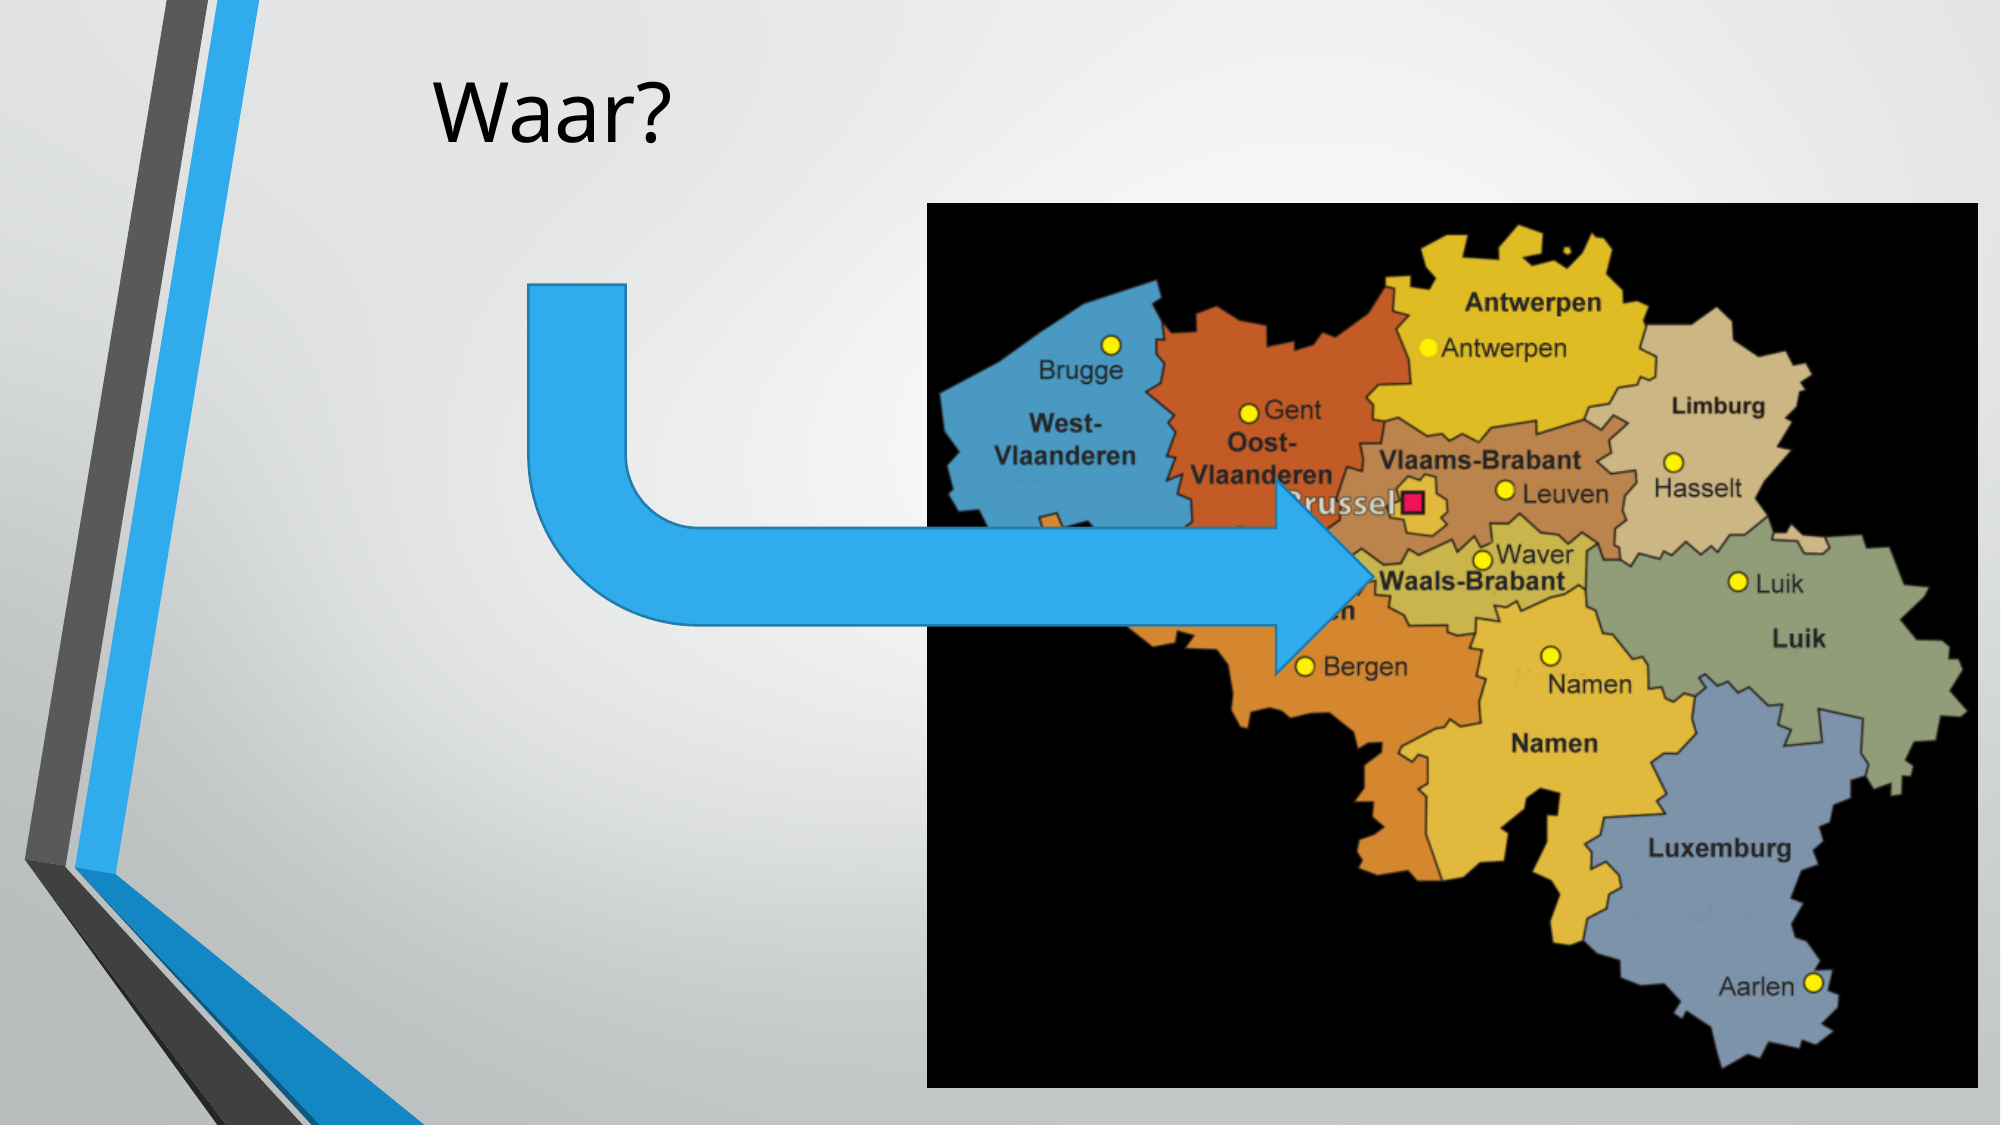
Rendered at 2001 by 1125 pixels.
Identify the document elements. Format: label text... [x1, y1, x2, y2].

picture [927, 203, 1978, 1088]
title Waar? [255, 14, 850, 204]
text_box [528, 284, 1374, 674]
